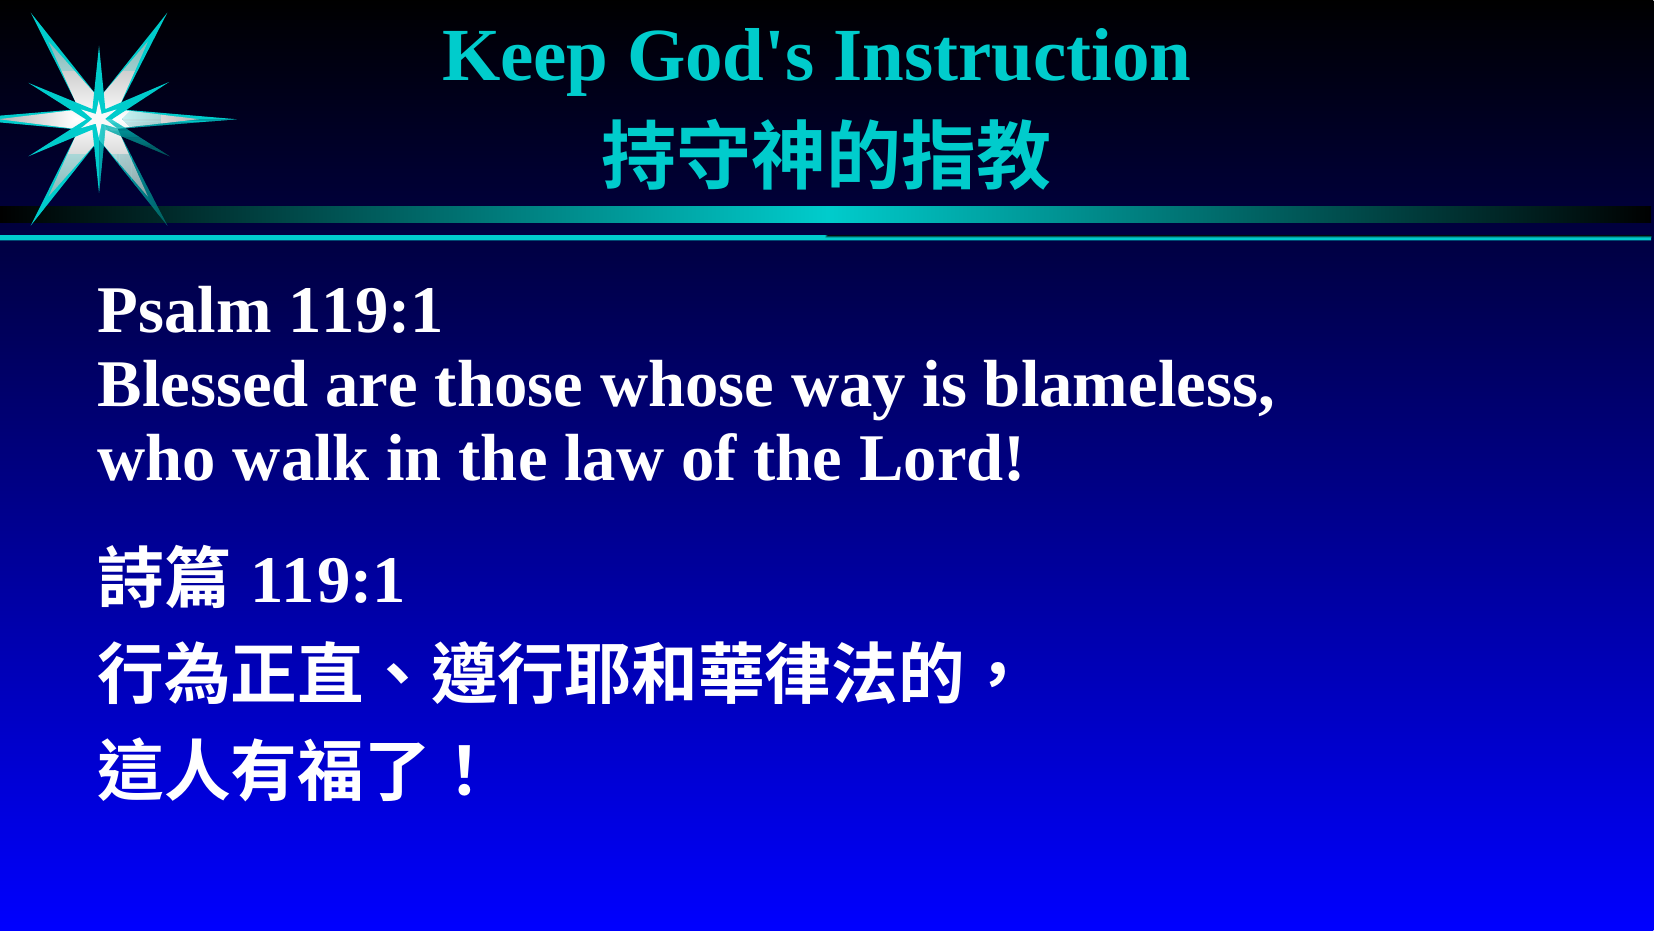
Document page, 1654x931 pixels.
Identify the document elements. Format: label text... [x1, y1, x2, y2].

title Keep God's Instruction 持守神的指教 [124, 13, 1530, 205]
text_box Psalm 119:1 Blessed are those whose way is blameless, who walk in the law of the Lord! 詩篇119:1 行為正直、遵行耶和華律法的， 這人有福了！ [82, 265, 1571, 860]
